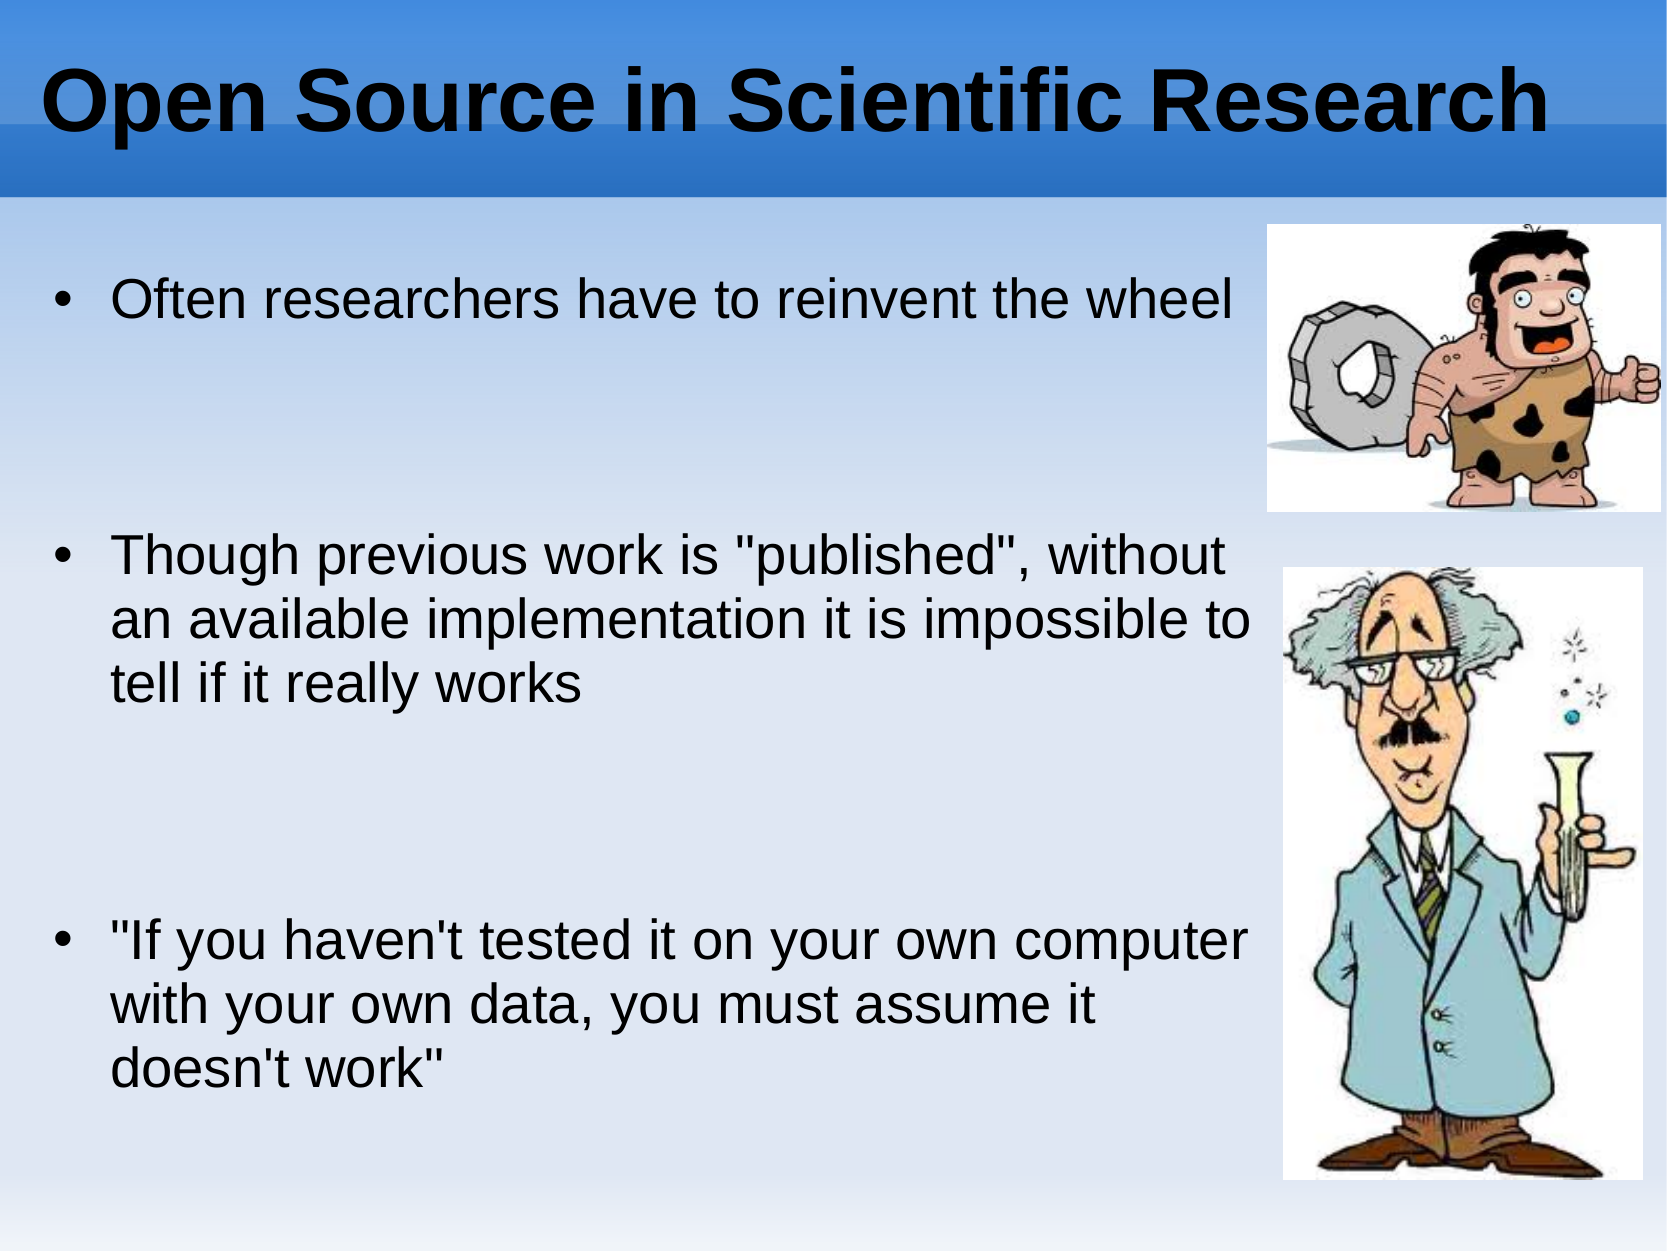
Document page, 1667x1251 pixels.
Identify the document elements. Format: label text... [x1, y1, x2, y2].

picture [0, 0, 1667, 1251]
title Open Source in Scientific Research [40, 50, 1627, 201]
list Often researchers have to reinvent the wheel Though previous work is "published", without an available implementation it is impossible to tell if it really works "If you haven't tested it on your own computer with your own data, you must assume it doesn't work" [35, 267, 1281, 1191]
